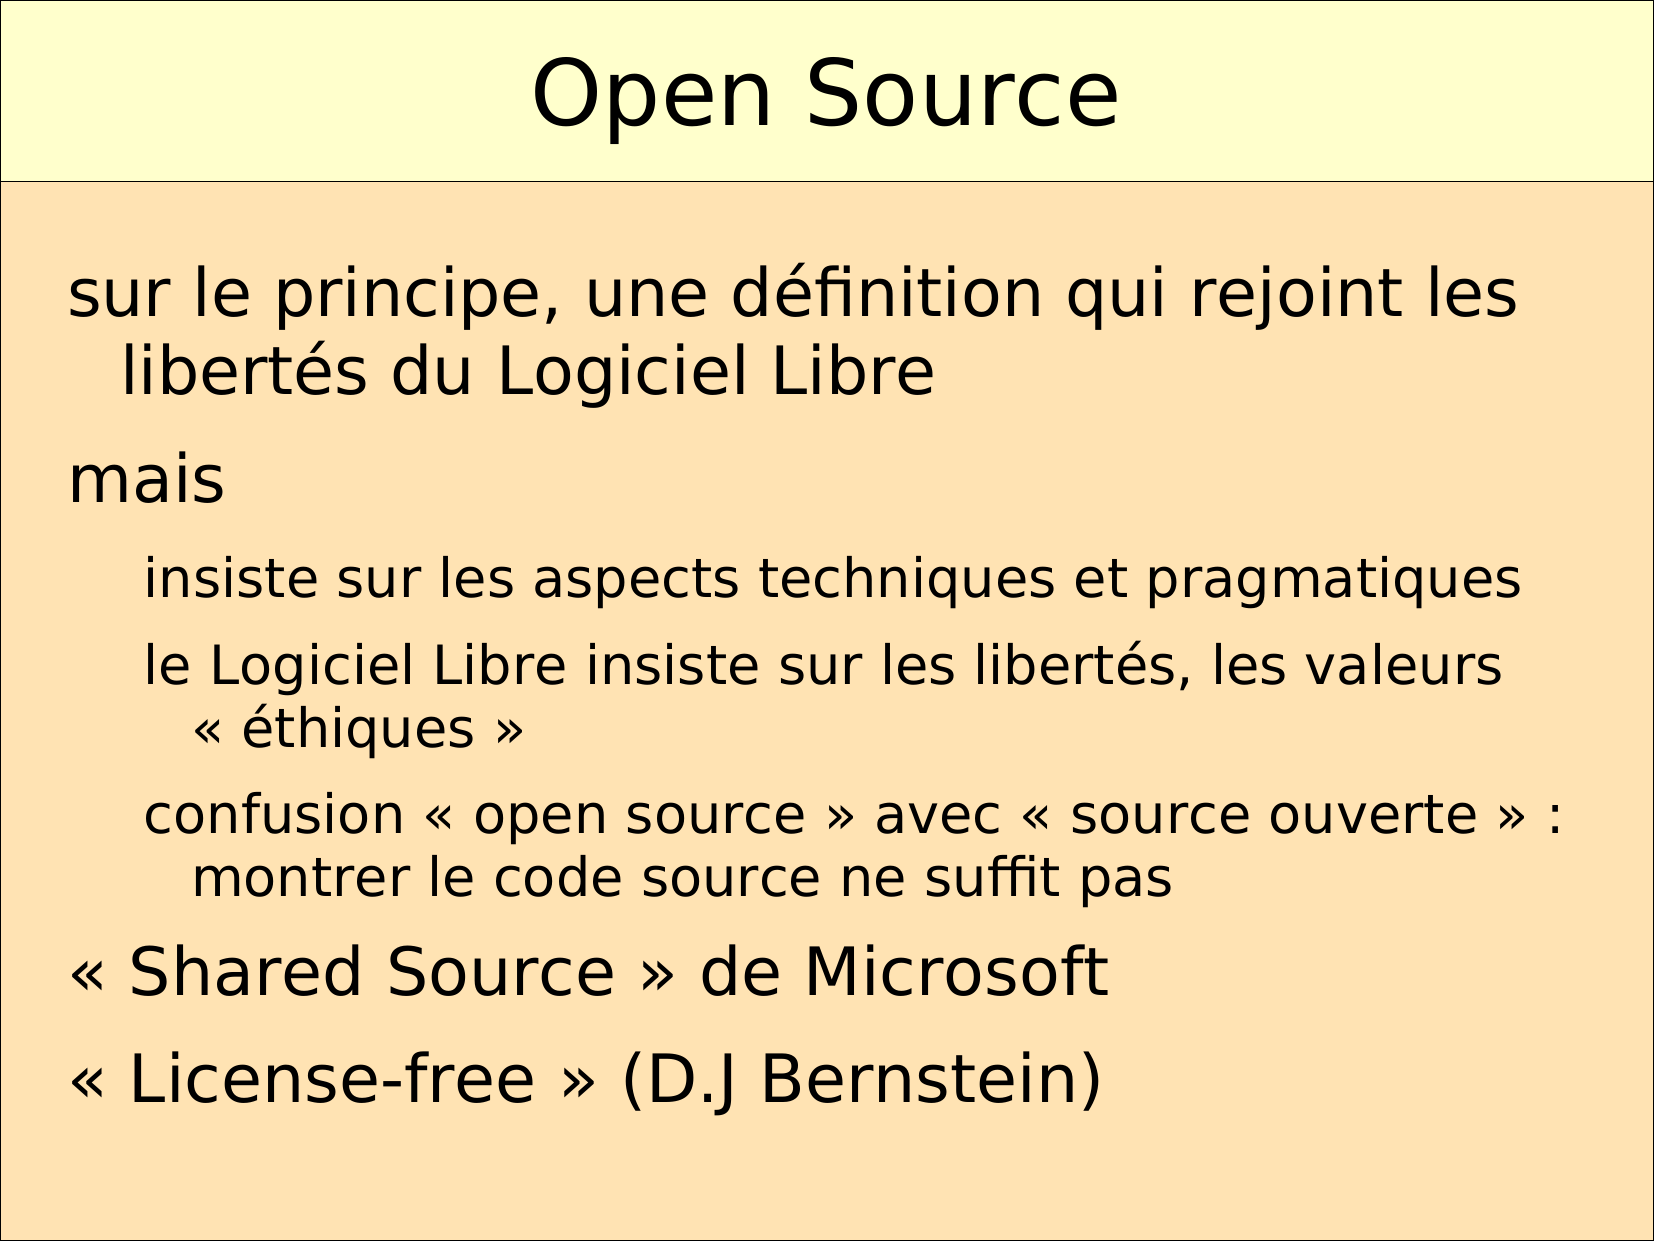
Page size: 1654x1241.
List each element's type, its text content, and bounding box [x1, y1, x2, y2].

list sur le principe, une définition qui rejoint les libertés du Logiciel Libre mais insiste sur les aspects techniques et pragmatiques le Logiciel Libre insiste sur les libertés, les valeurs « éthiques » confusion « open source » avec « source ouverte » : montrer le code source ne suffit pas « Shared Source » de Microsoft « License-free » (D.J Bernstein) [49, 254, 1602, 1119]
title Open Source [0, 33, 1654, 154]
